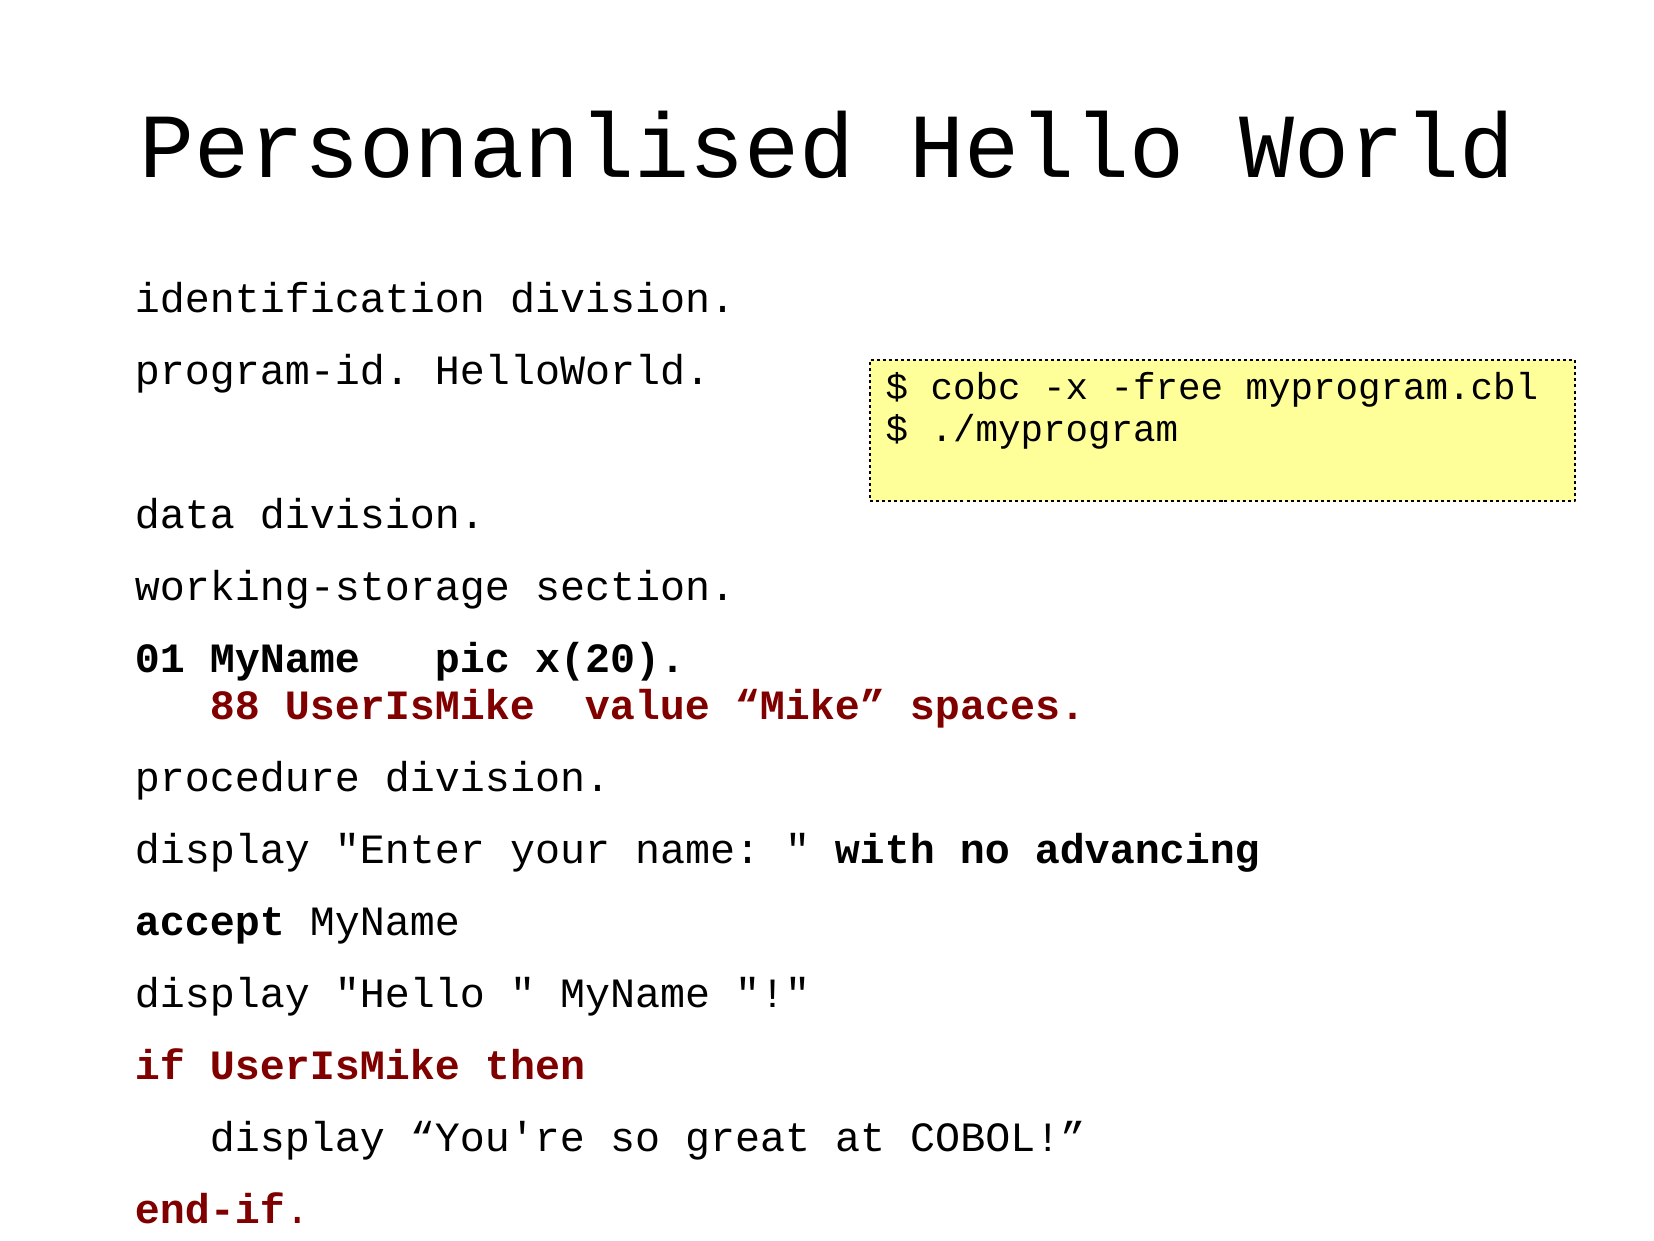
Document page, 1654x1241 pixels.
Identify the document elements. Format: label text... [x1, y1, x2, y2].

text_box identification division. program-id. HelloWorld. data division. working-storage section. 01 MyName pic x(20). 88 UserIsMike value “Mike” spaces. procedure division. display "Enter your name: " with no advancing accept MyName display "Hello " MyName "!" if UserIsMike then display “You're so great at COBOL!” end-if. [120, 270, 1561, 1167]
title Personanlised Hello World [82, 49, 1571, 257]
text_box $ cobc -x -free myprogram.cbl $ ./myprogram [870, 360, 1576, 501]
